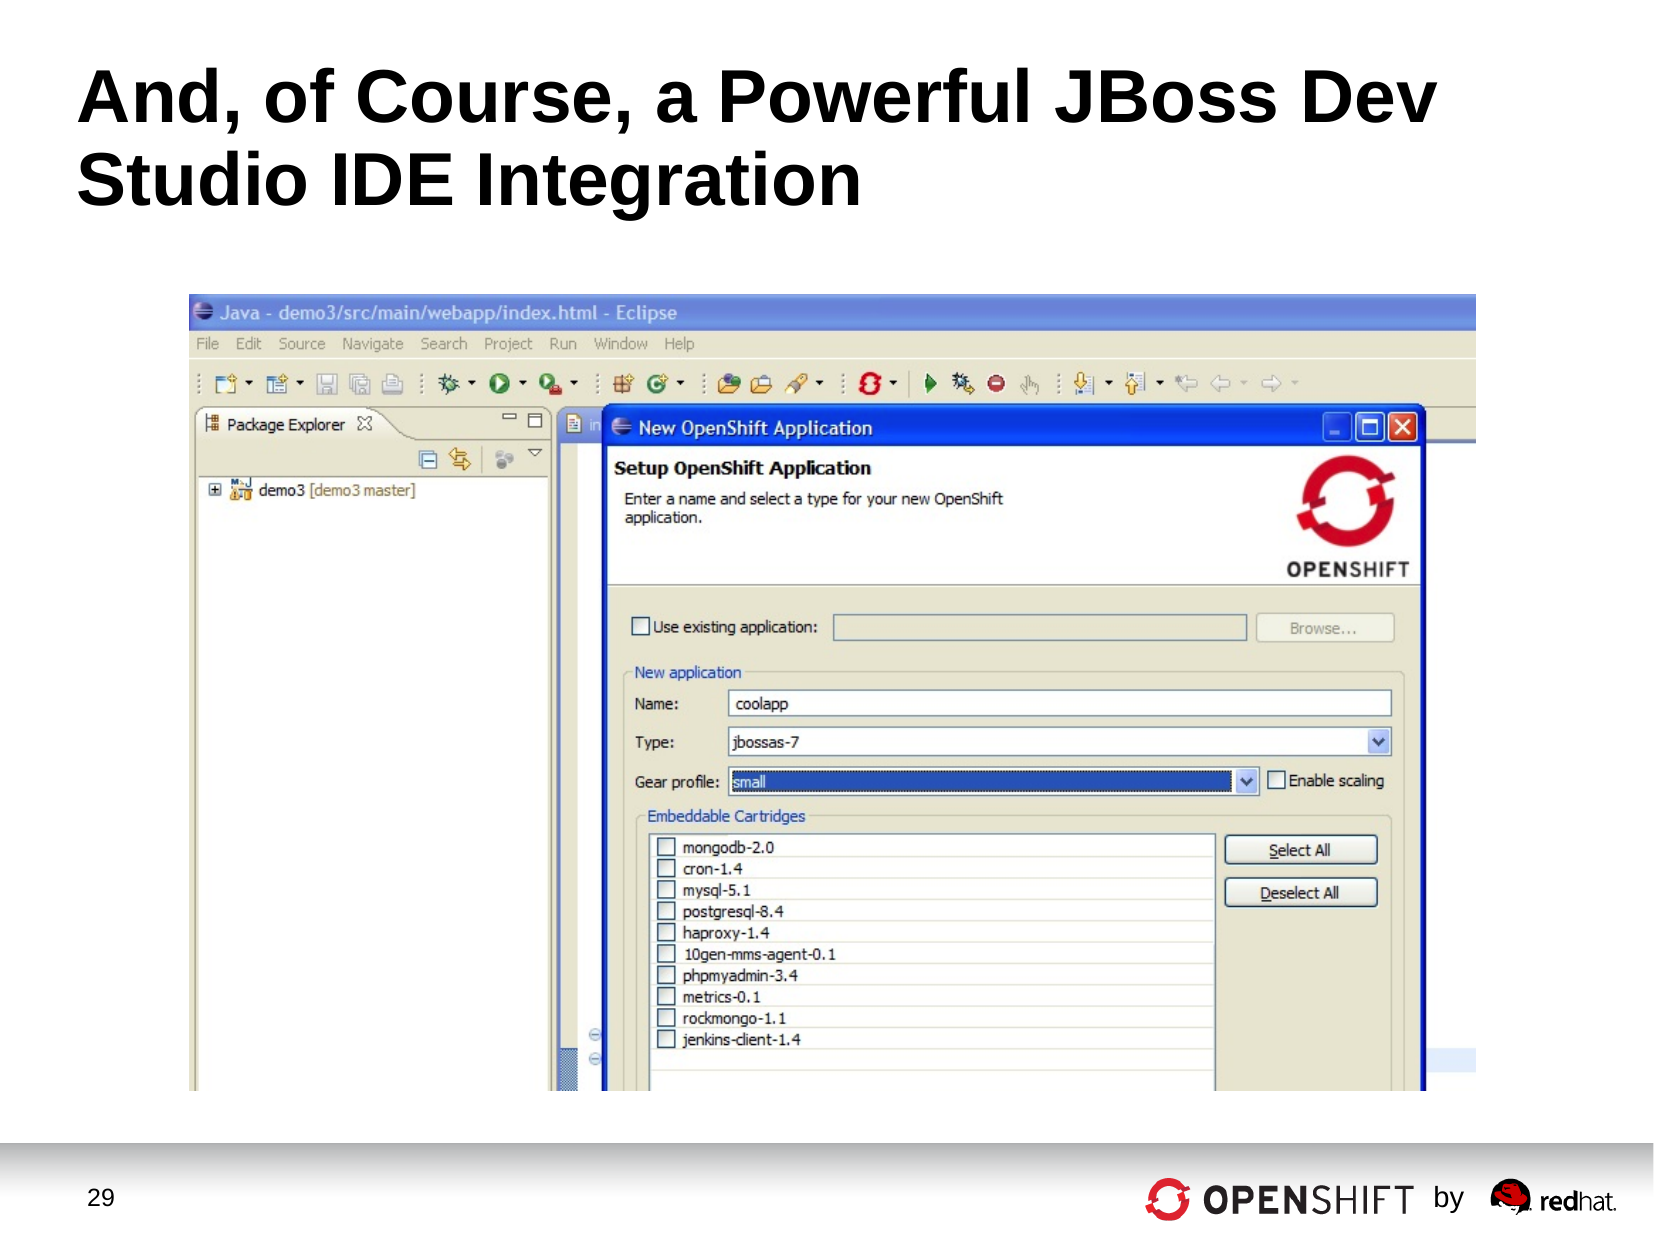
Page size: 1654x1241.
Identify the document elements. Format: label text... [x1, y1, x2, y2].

picture [189, 294, 1476, 1091]
title And, of Course, a Powerful JBoss Dev Studio IDE Integration [76, 45, 1565, 233]
picture [0, 1143, 1654, 1241]
